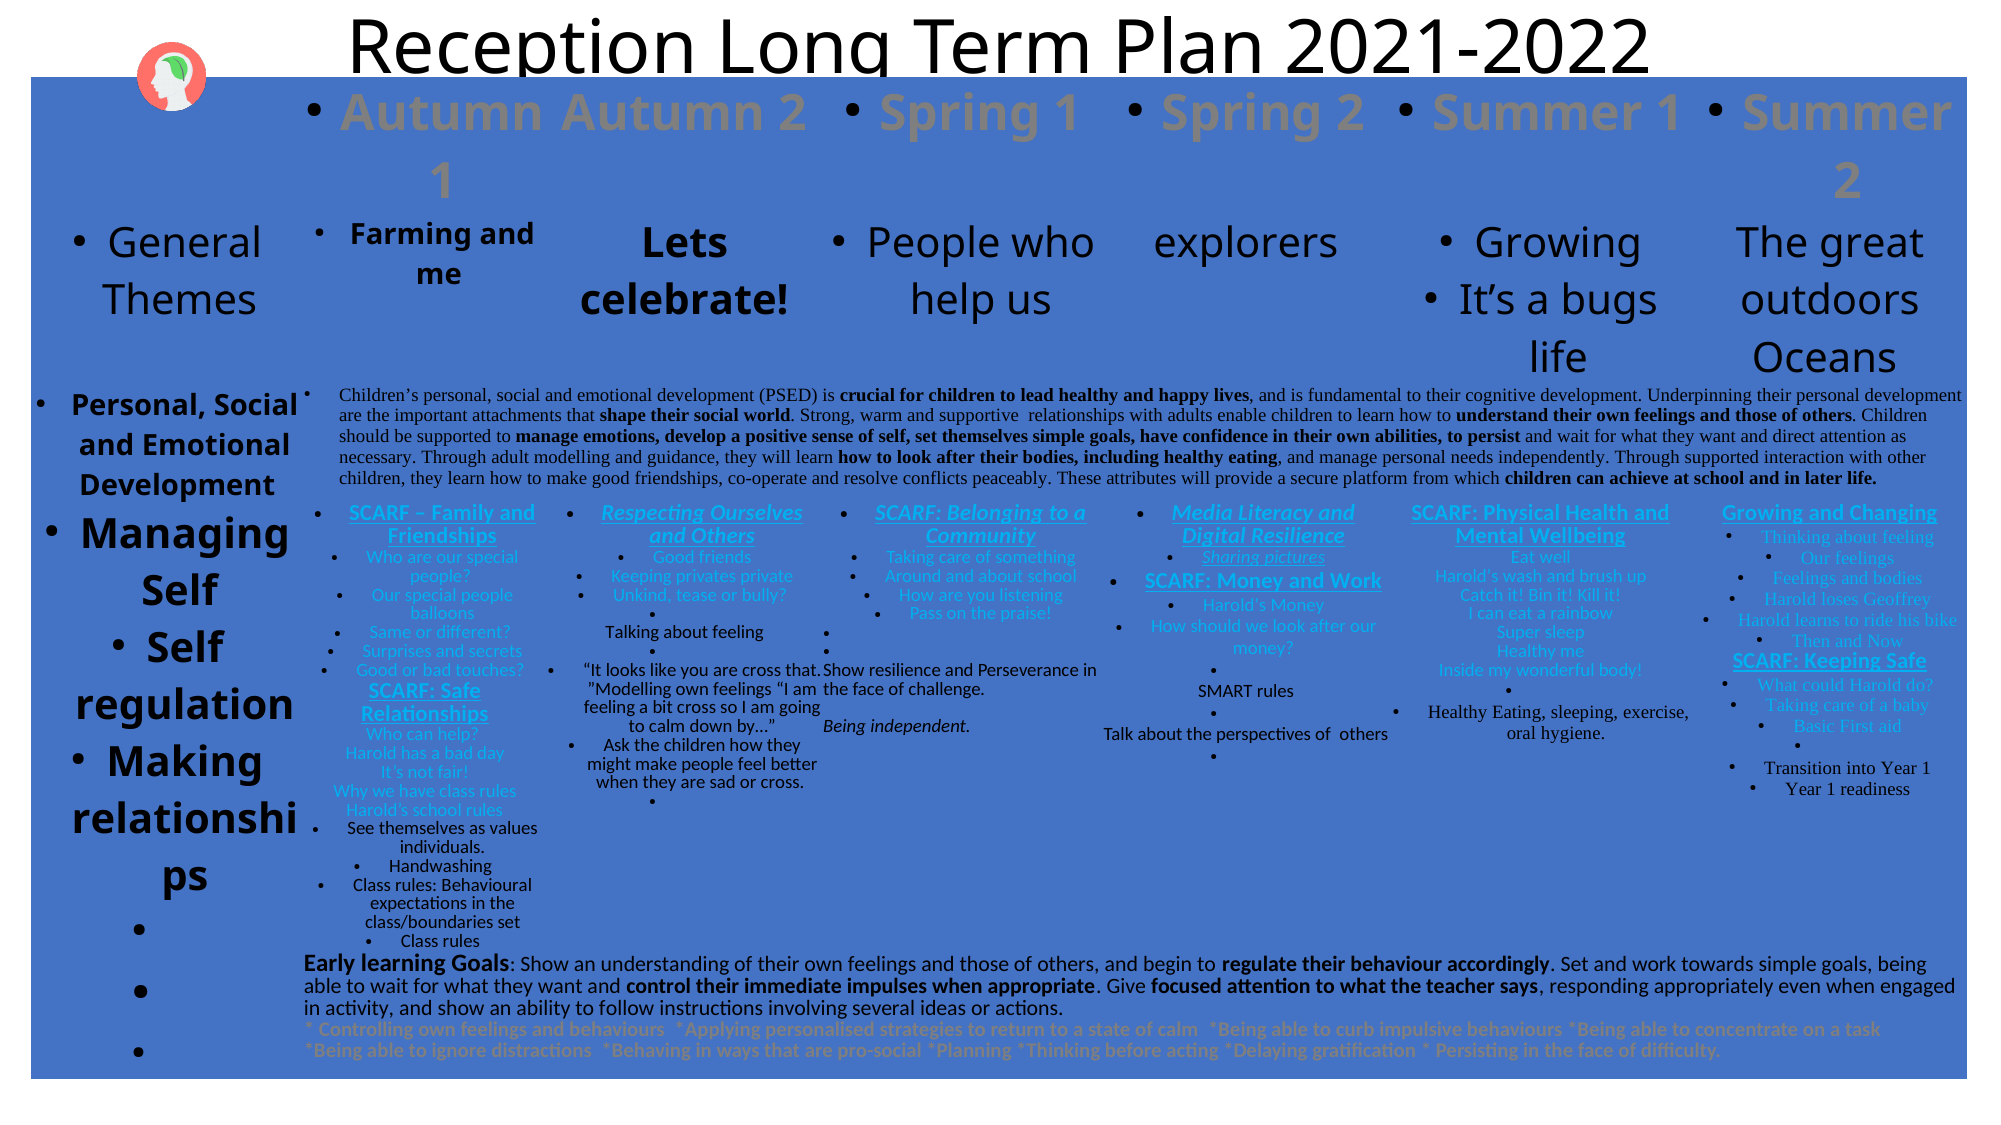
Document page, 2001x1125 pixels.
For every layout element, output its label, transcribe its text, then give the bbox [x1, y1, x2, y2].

table_cell Children’s personal, social and emotional development (PSED) is crucial for children to lead healthy and happy lives, and is fundamental to their cognitive development. Underpinning their personal development are the important attachments that shape their social world. Strong, warm and supportive relationships with adults enable children to learn how to understand their own feelings and those of others. Children should be supported to manage emotions, develop a positive sense of self, set themselves simple goals, have confidence in their own abilities, to persist and wait for what they want and direct attention as necessary. Through adult modelling and guidance, they will learn how to look after their bodies, including healthy eating, and manage personal needs independently. Through supported interaction with other children, they learn how to make good friendships, co-operate and resolve conflicts peaceably. These attributes will provide a secure platform from which children can achieve at school and in later life. [304, 384, 1967, 504]
table_header Spring 2 [1103, 77, 1389, 213]
table_cell The great outdoors Oceans [1693, 213, 1967, 384]
table_header Summer 1 [1389, 77, 1693, 213]
table_header Summer 2 [1693, 77, 1967, 213]
table_header [31, 77, 304, 213]
table_cell Media Literacy and Digital Resilience Sharing pictures SCARF: Money and Work Harold’s Money How should we look after our money? SMART rules Talk about the perspectives of others [1103, 504, 1389, 952]
table_cell SCARF – Family and Friendships Who are our special people? Our special people balloons Same or different? Surprises and secrets Good or bad touches? SCARF: Safe Relationships Who can help? Harold has a bad day It’s not fair! Why we have class rules Harold’s school rules See themselves as values individuals. Handwashing Class rules: Behavioural expectations in the class/boundaries set Class rules [304, 504, 546, 952]
table_header Spring 1 [823, 77, 1103, 213]
table_cell Growing and Changing Thinking about feeling Our feelings Feelings and bodies Harold loses Geoffrey Harold learns to ride his bike Then and Now SCARF: Keeping Safe What could Harold do? Taking care of a baby Basic First aid Transition into Year 1 Year 1 readiness [1693, 504, 1967, 952]
table_cell People who help us [823, 213, 1103, 384]
table_cell SCARF: Physical Health and Mental Wellbeing Eat well Harold’s wash and brush up Catch it! Bin it! Kill it! I can eat a rainbow Super sleep Healthy me Inside my wonderful body! Healthy Eating, sleeping, exercise, oral hygiene. [1389, 504, 1693, 952]
table_cell Farming and me [304, 213, 546, 384]
table_cell SCARF: Belonging to a Community Taking care of something Around and about school How are you listening Pass on the praise! Show resilience and Perseverance in the face of challenge. Being independent. [823, 504, 1103, 952]
table_header Autumn 2 [546, 77, 823, 213]
table_header Autumn 1 [304, 77, 546, 213]
picture [137, 42, 206, 111]
table_cell Early learning Goals: Show an understanding of their own feelings and those of others, and begin to regulate their behaviour accordingly. Set and work towards simple goals, being able to wait for what they want and control their immediate impulses when appropriate. Give focused attention to what the teacher says, responding appropriately even when engaged in activity, and show an ability to follow instructions involving several ideas or actions. * Controlling own feelings and behaviours *Applying personalised strategies to return to a state of calm *Being able to curb impulsive behaviours *Being able to concentrate on a task *Being able to ignore distractions *Behaving in ways that are pro-social *Planning *Thinking before acting *Delaying gratification * Persisting in the face of difficulty. [304, 952, 1967, 1079]
table_cell Managing Self Self regulation Making relationships [31, 504, 304, 1079]
text_box Reception Long Term Plan 2021-2022 [137, 0, 1863, 77]
table_cell explorers [1103, 213, 1389, 384]
table_cell Personal, Social and Emotional Development [31, 384, 304, 504]
table_cell Respecting Ourselves and Others Good friends Keeping privates private Unkind, tease or bully? Talking about feeling “It looks like you are cross that. ”Modelling own feelings “I am feeling a bit cross so I am going to calm down by…” Ask the children how they might make people feel better when they are sad or cross. [546, 504, 823, 952]
table_cell Growing It’s a bugs life [1389, 213, 1693, 384]
table_cell Lets celebrate! [546, 213, 823, 384]
table_cell General Themes [31, 213, 304, 384]
